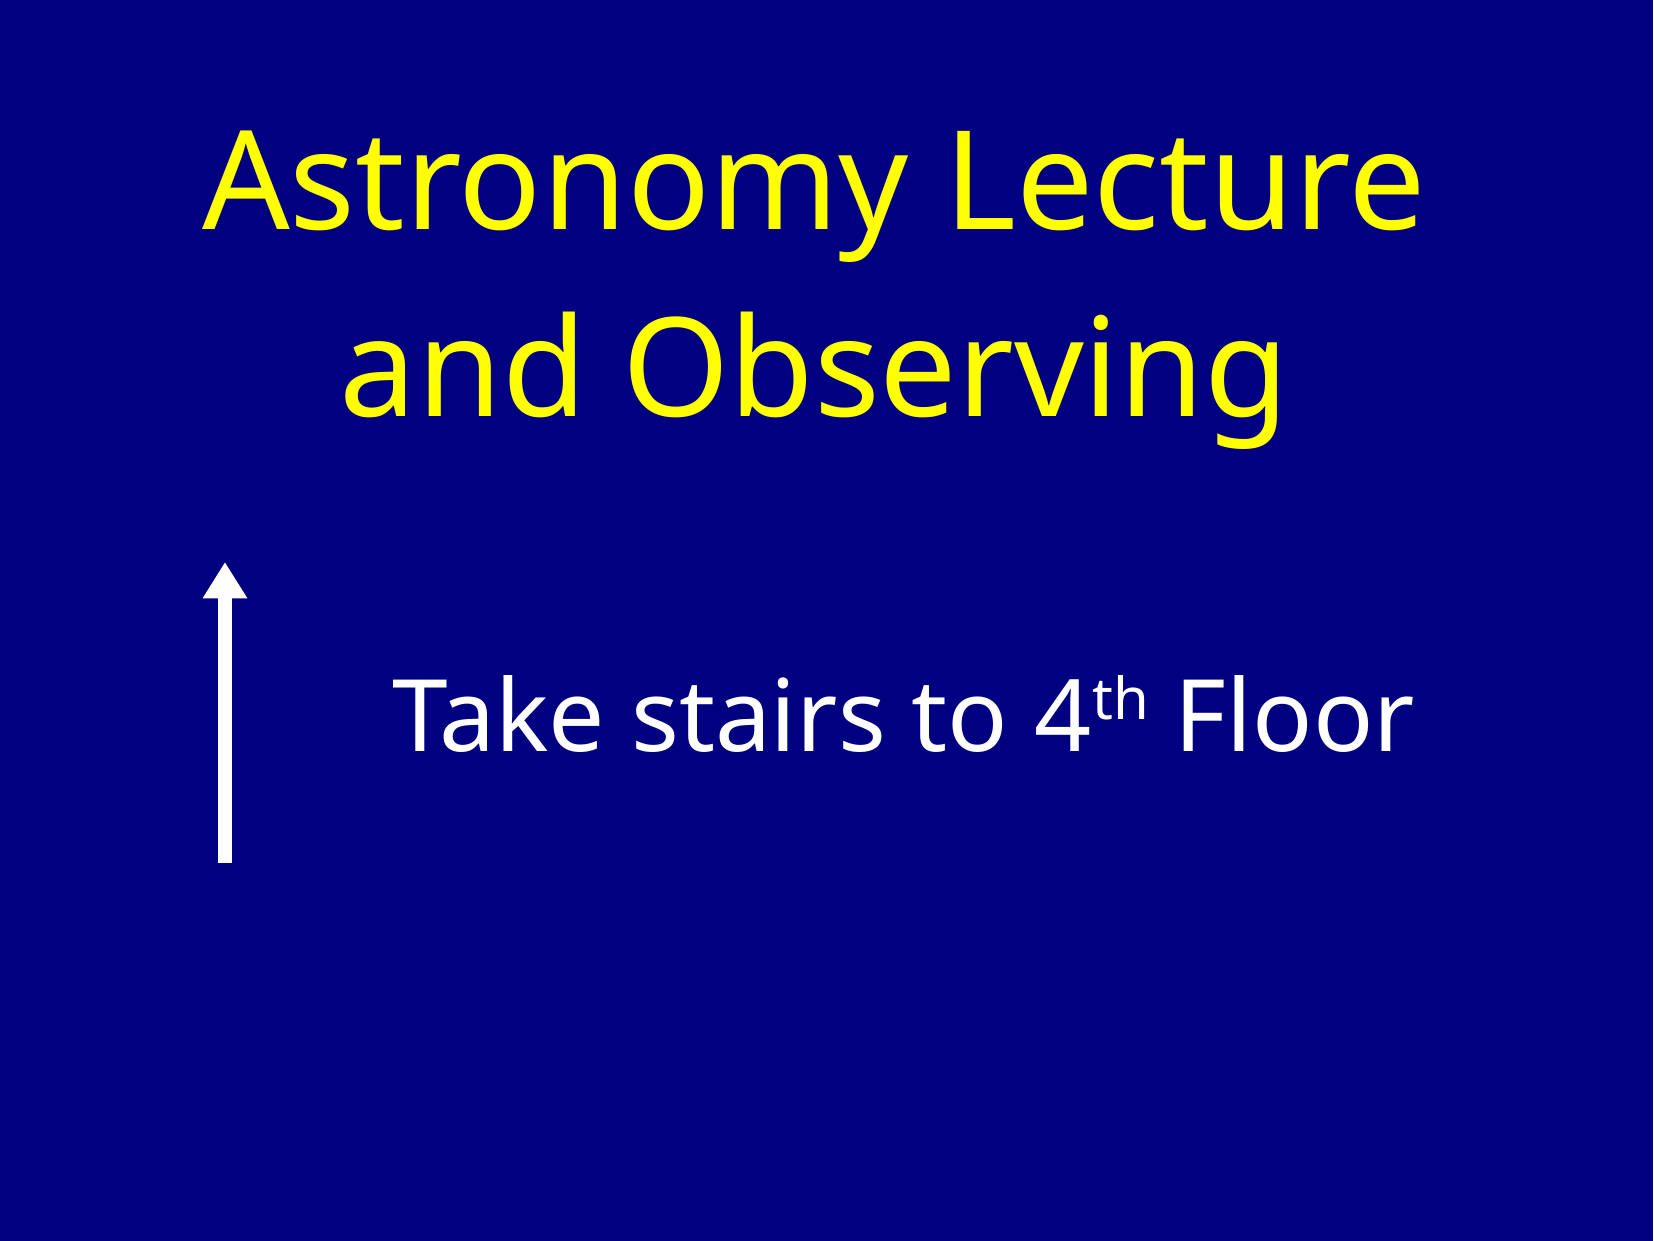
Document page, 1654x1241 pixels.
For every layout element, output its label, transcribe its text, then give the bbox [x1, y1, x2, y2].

text_box Take stairs to 4th Floor [377, 637, 1501, 776]
text_box Astronomy Lecture and Observing [187, 75, 1500, 422]
